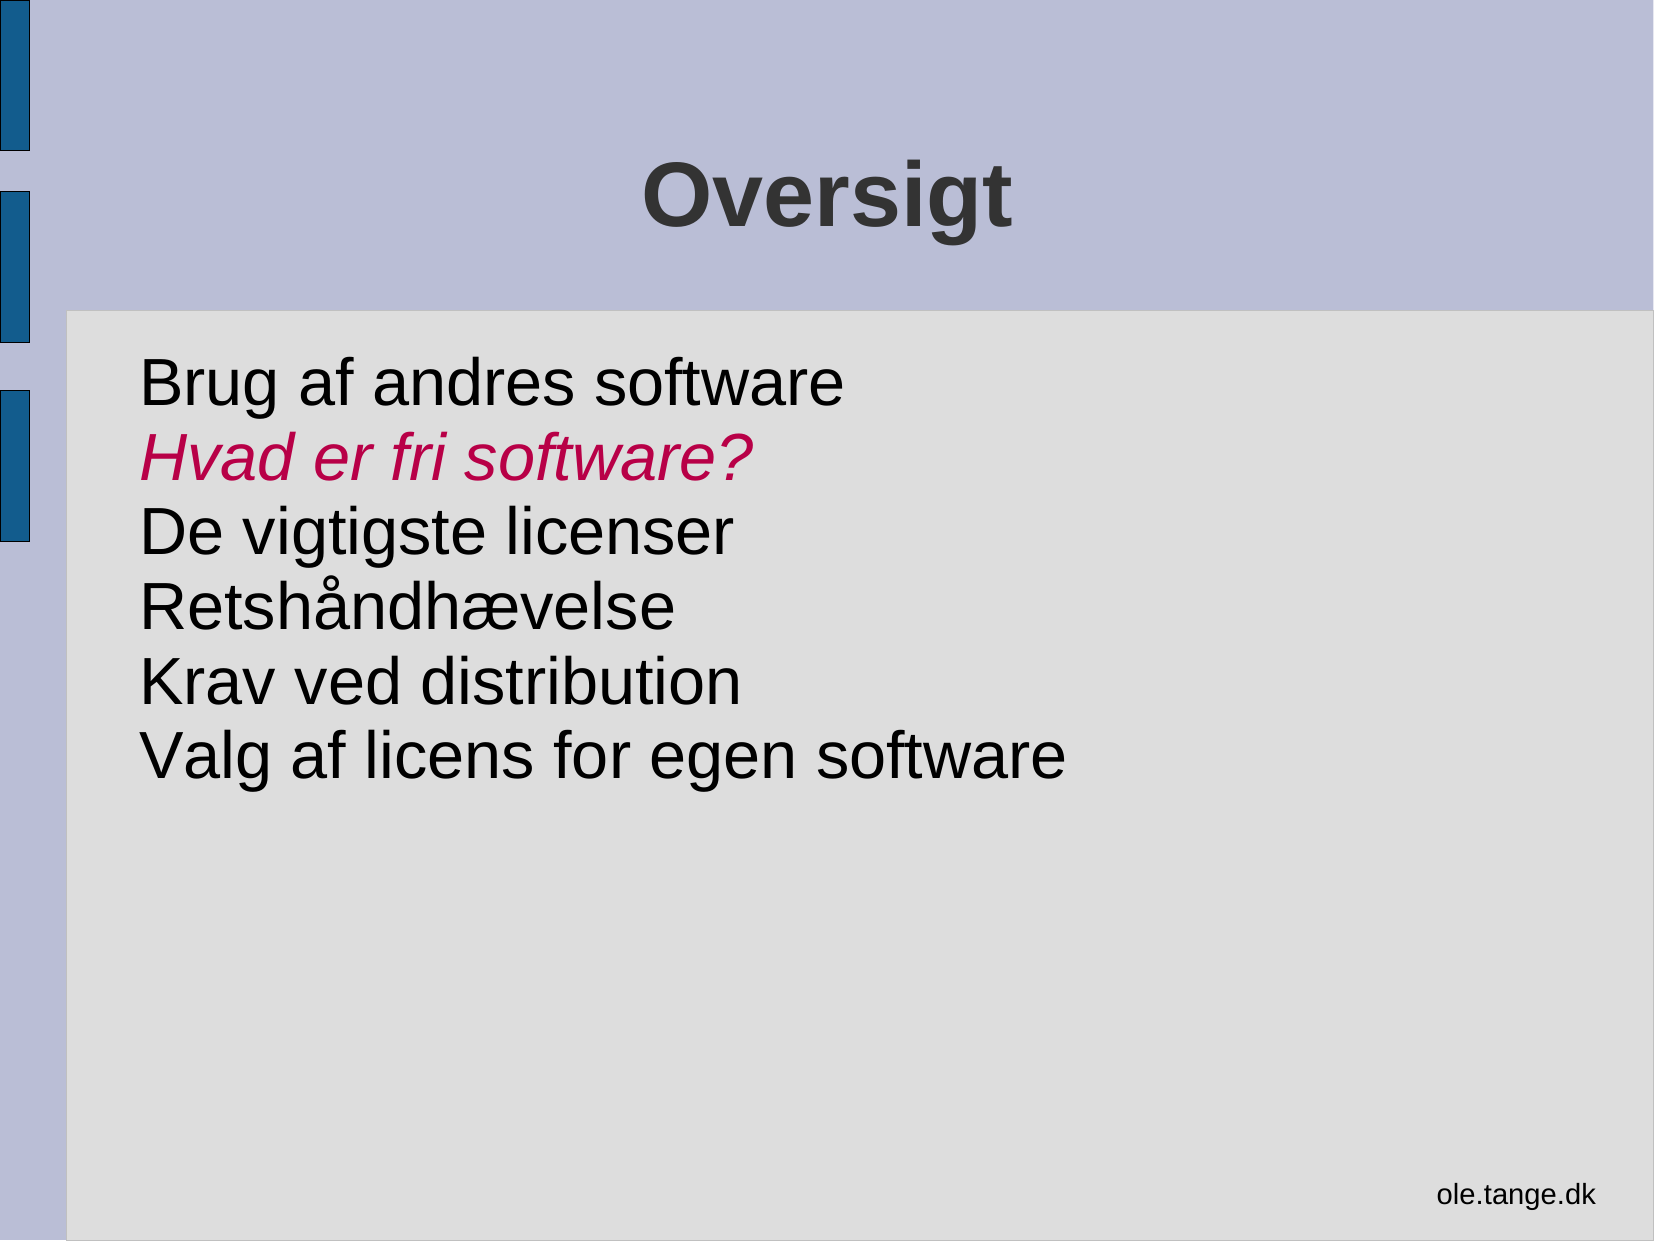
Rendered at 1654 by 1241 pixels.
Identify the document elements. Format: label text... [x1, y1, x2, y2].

list Brug af andres software Hvad er fri software? De vigtigste licenser Retshåndhævelse Krav ved distribution Valg af licens for egen software [121, 344, 1534, 1127]
title Oversigt [121, 91, 1534, 299]
